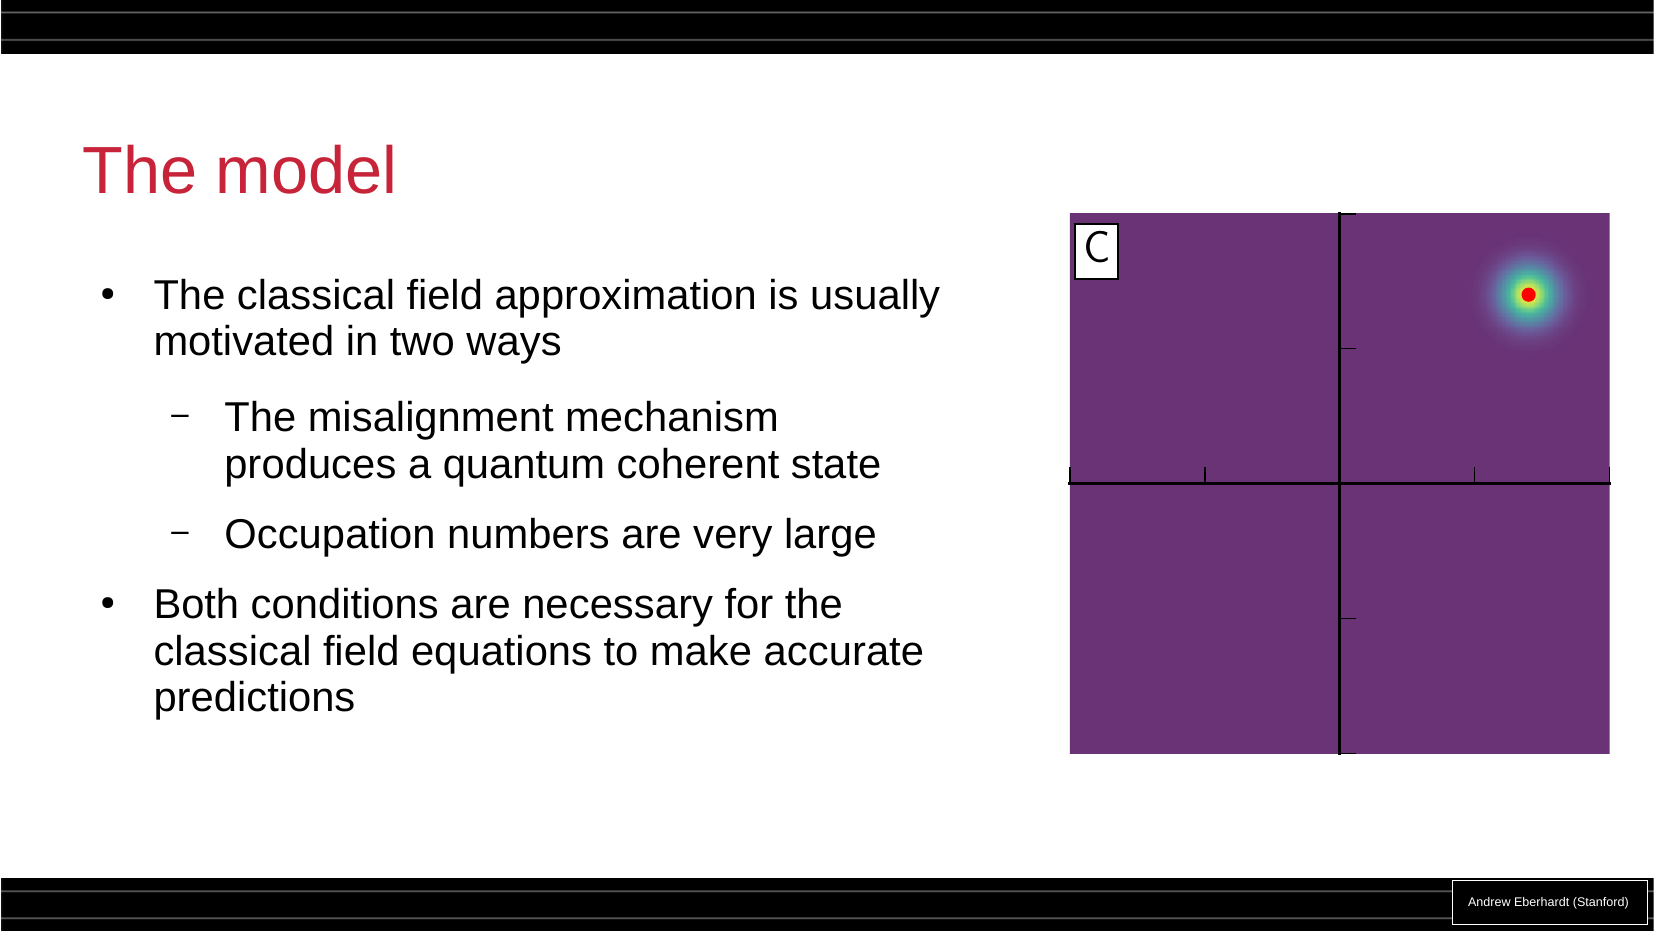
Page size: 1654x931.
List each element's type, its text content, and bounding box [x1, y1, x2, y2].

picture [1, 878, 1654, 931]
text_box Andrew Eberhardt (Stanford) [1452, 880, 1648, 925]
picture [1055, 198, 1626, 769]
picture [1, 0, 1654, 54]
list The classical field approximation is usually motivated in two ways The misalignment mechanism produces a quantum coherent state Occupation numbers are very large Both conditions are necessary for the classical field equations to make accurate predictions [82, 271, 961, 851]
title The model [82, 92, 1571, 249]
